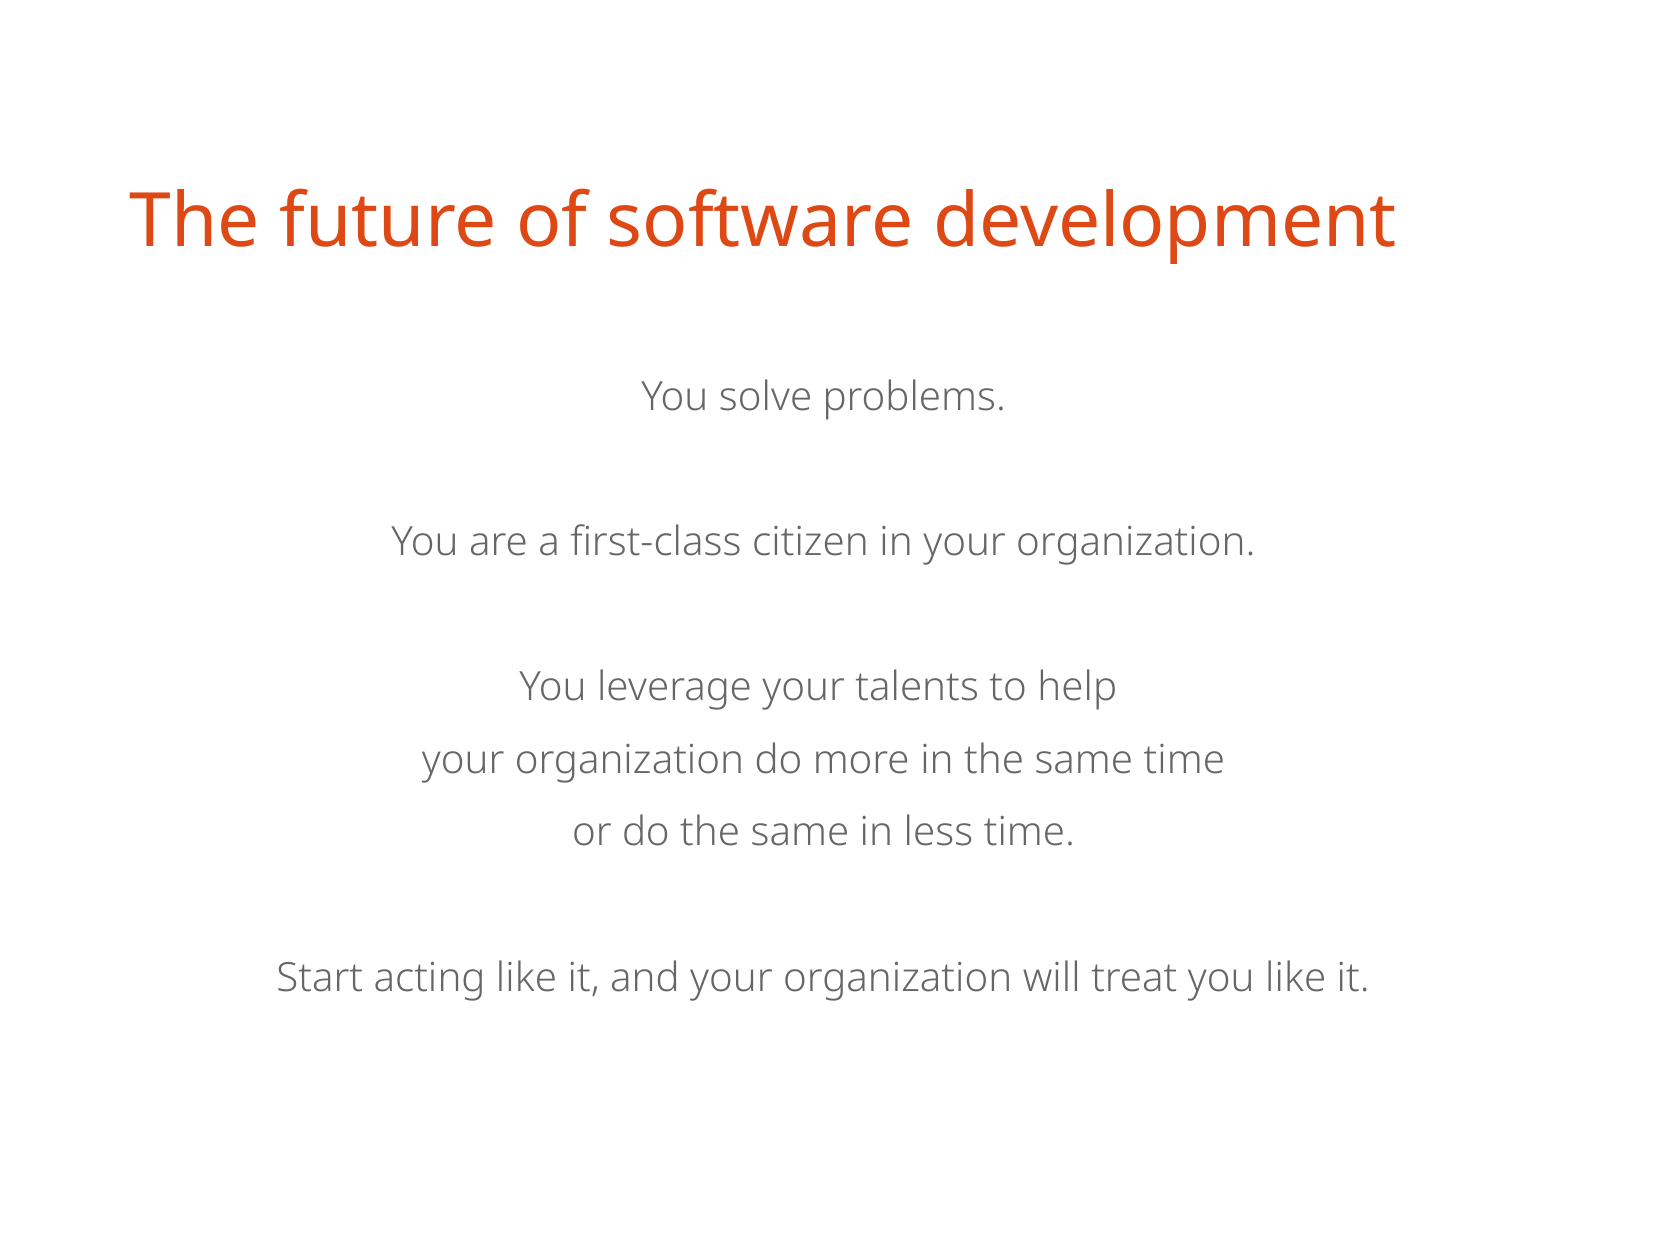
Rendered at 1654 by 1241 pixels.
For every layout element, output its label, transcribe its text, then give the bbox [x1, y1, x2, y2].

title The future of software development [129, 153, 1518, 281]
list You solve problems. You are a first-class citizen in your organization. You leverage your talents to help your organization do more in the same time or do the same in less time. Start acting like it, and your organization will treat you like it. [129, 295, 1518, 1010]
